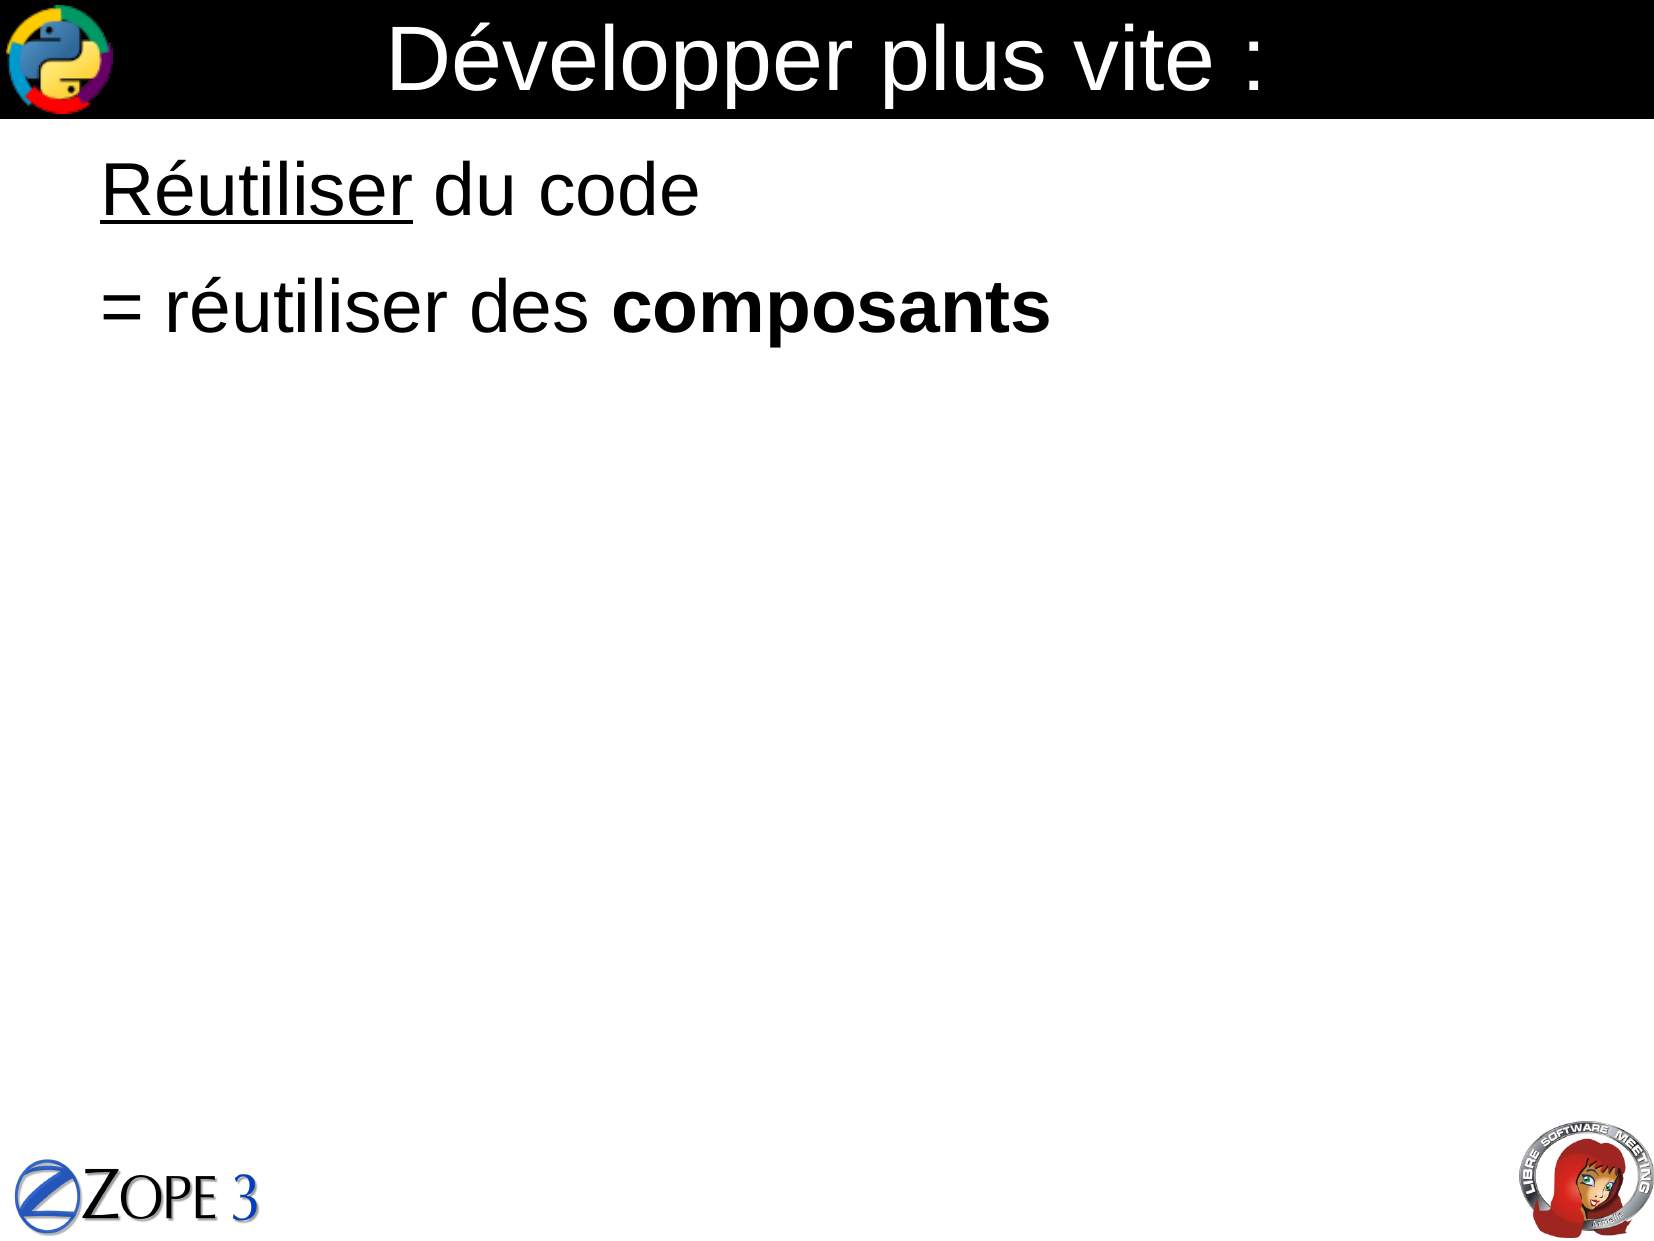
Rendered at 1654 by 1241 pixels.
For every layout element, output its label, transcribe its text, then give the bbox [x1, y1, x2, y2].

title Développer plus vite : [0, 7, 1654, 111]
picture [0, 1144, 266, 1241]
list Réutiliser du code = réutiliser des composants [82, 147, 1571, 1094]
picture [1519, 1121, 1654, 1238]
